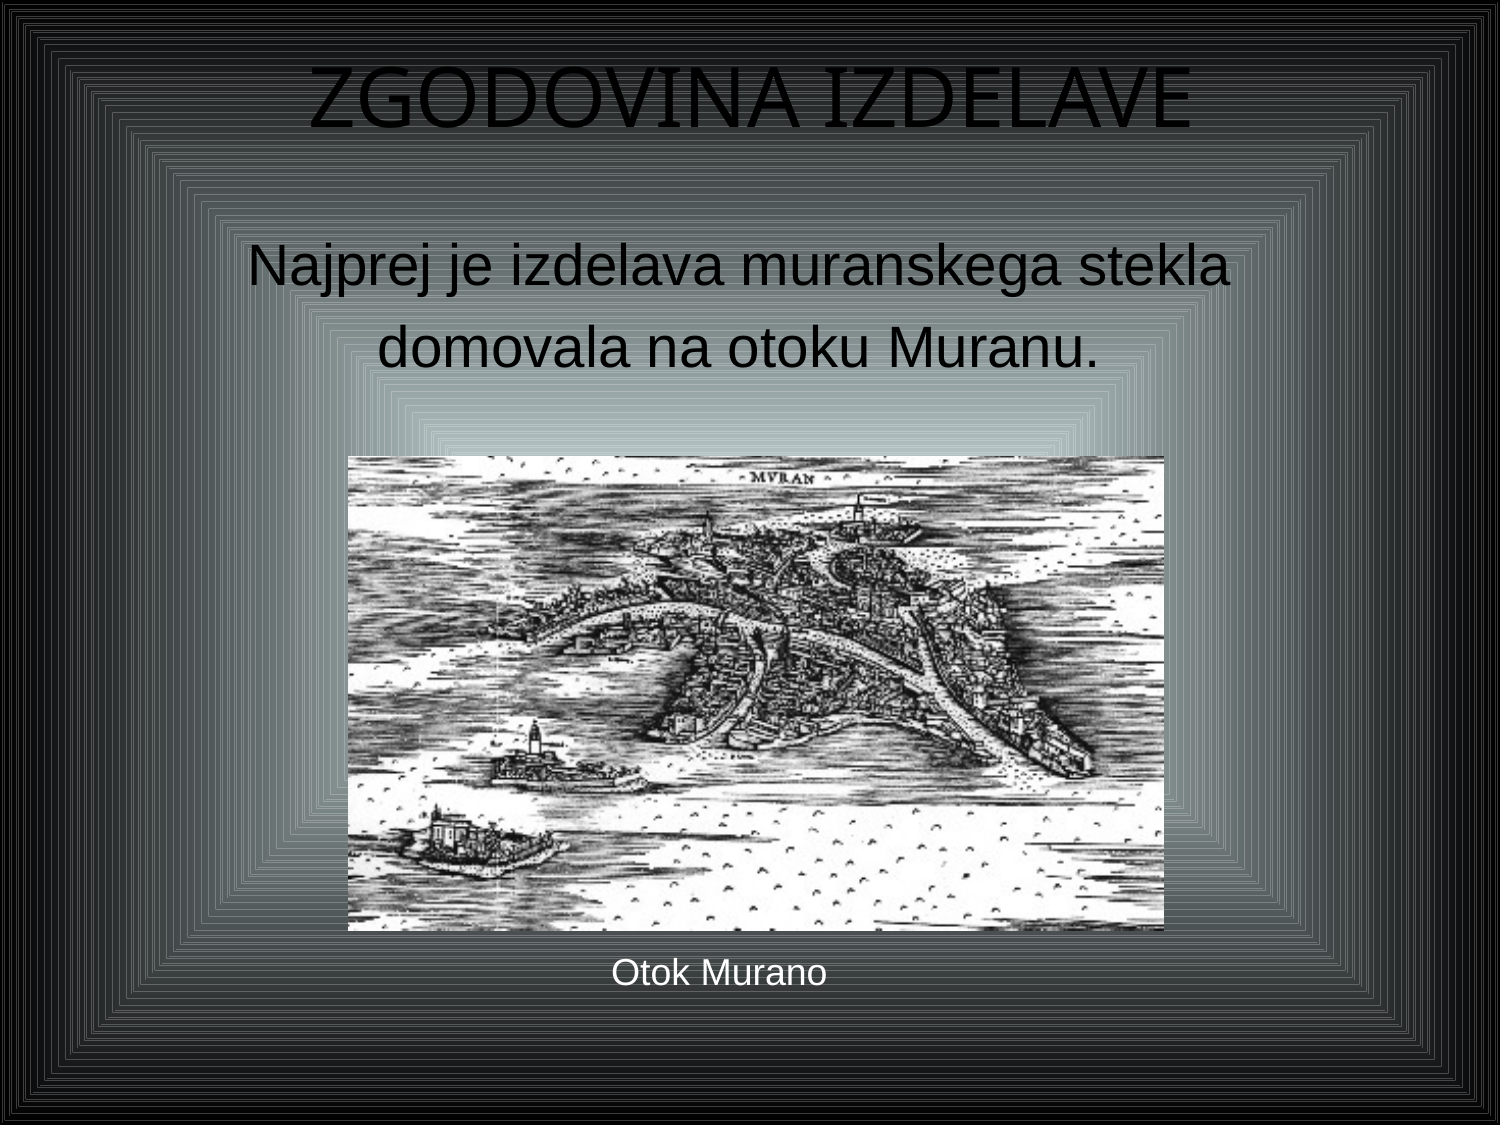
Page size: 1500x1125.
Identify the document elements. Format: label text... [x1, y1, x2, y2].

text_box Otok Murano [596, 940, 892, 1001]
title ZGODOVINA IZDELAVE [76, 0, 1427, 188]
picture [348, 456, 1164, 931]
list Najprej je izdelava muranskega stekla domovala na otoku Muranu. [64, 220, 1415, 963]
